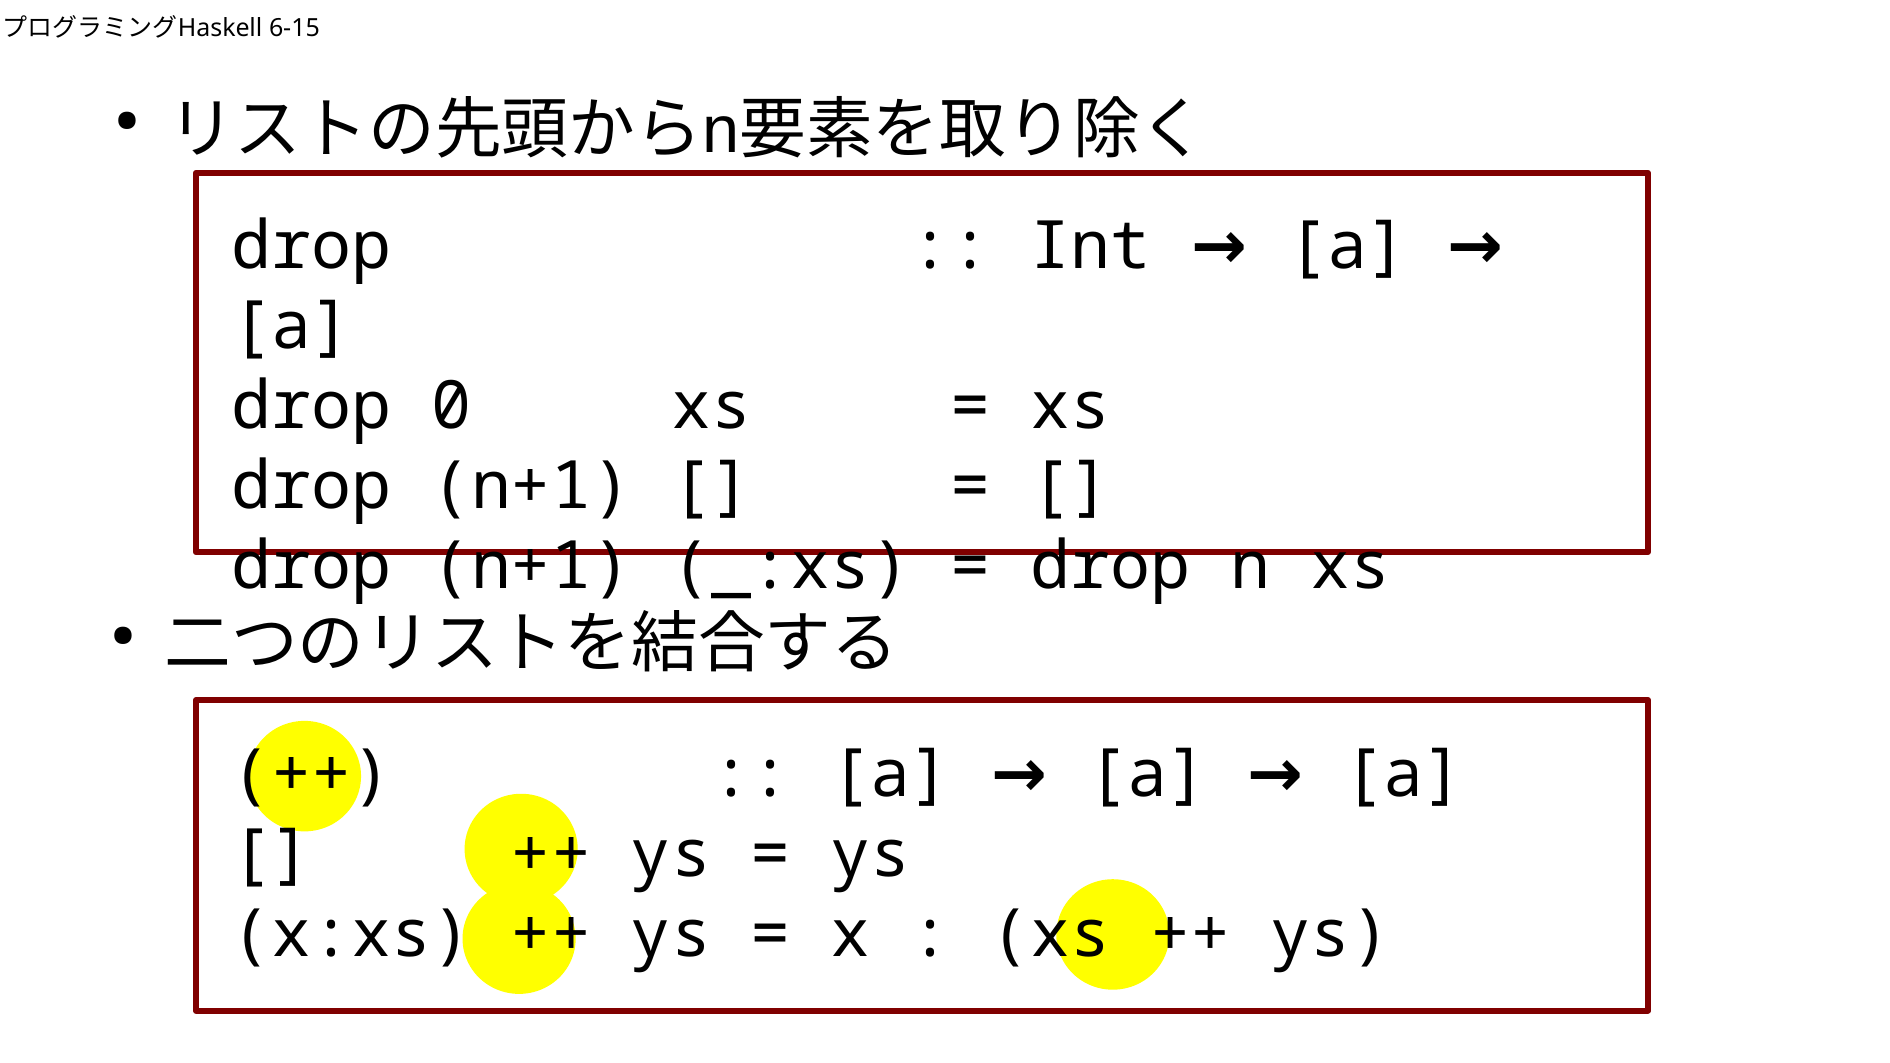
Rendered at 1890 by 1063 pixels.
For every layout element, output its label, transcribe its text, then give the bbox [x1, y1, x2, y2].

text_box (++) :: [a] → [a] → [a] [] ++ ys = ys (x:xs) ++ ys = x : (xs ++ ys) [195, 700, 1649, 1011]
list 二つのリストを結合する [90, 586, 1792, 661]
list リストの先頭からn要素を取り除く [94, 71, 1796, 153]
text_box drop :: Int → [a] → [a] drop 0 xs = xs drop (n+1) [] = [] drop (n+1) (_:xs) = drop n xs [195, 172, 1649, 553]
